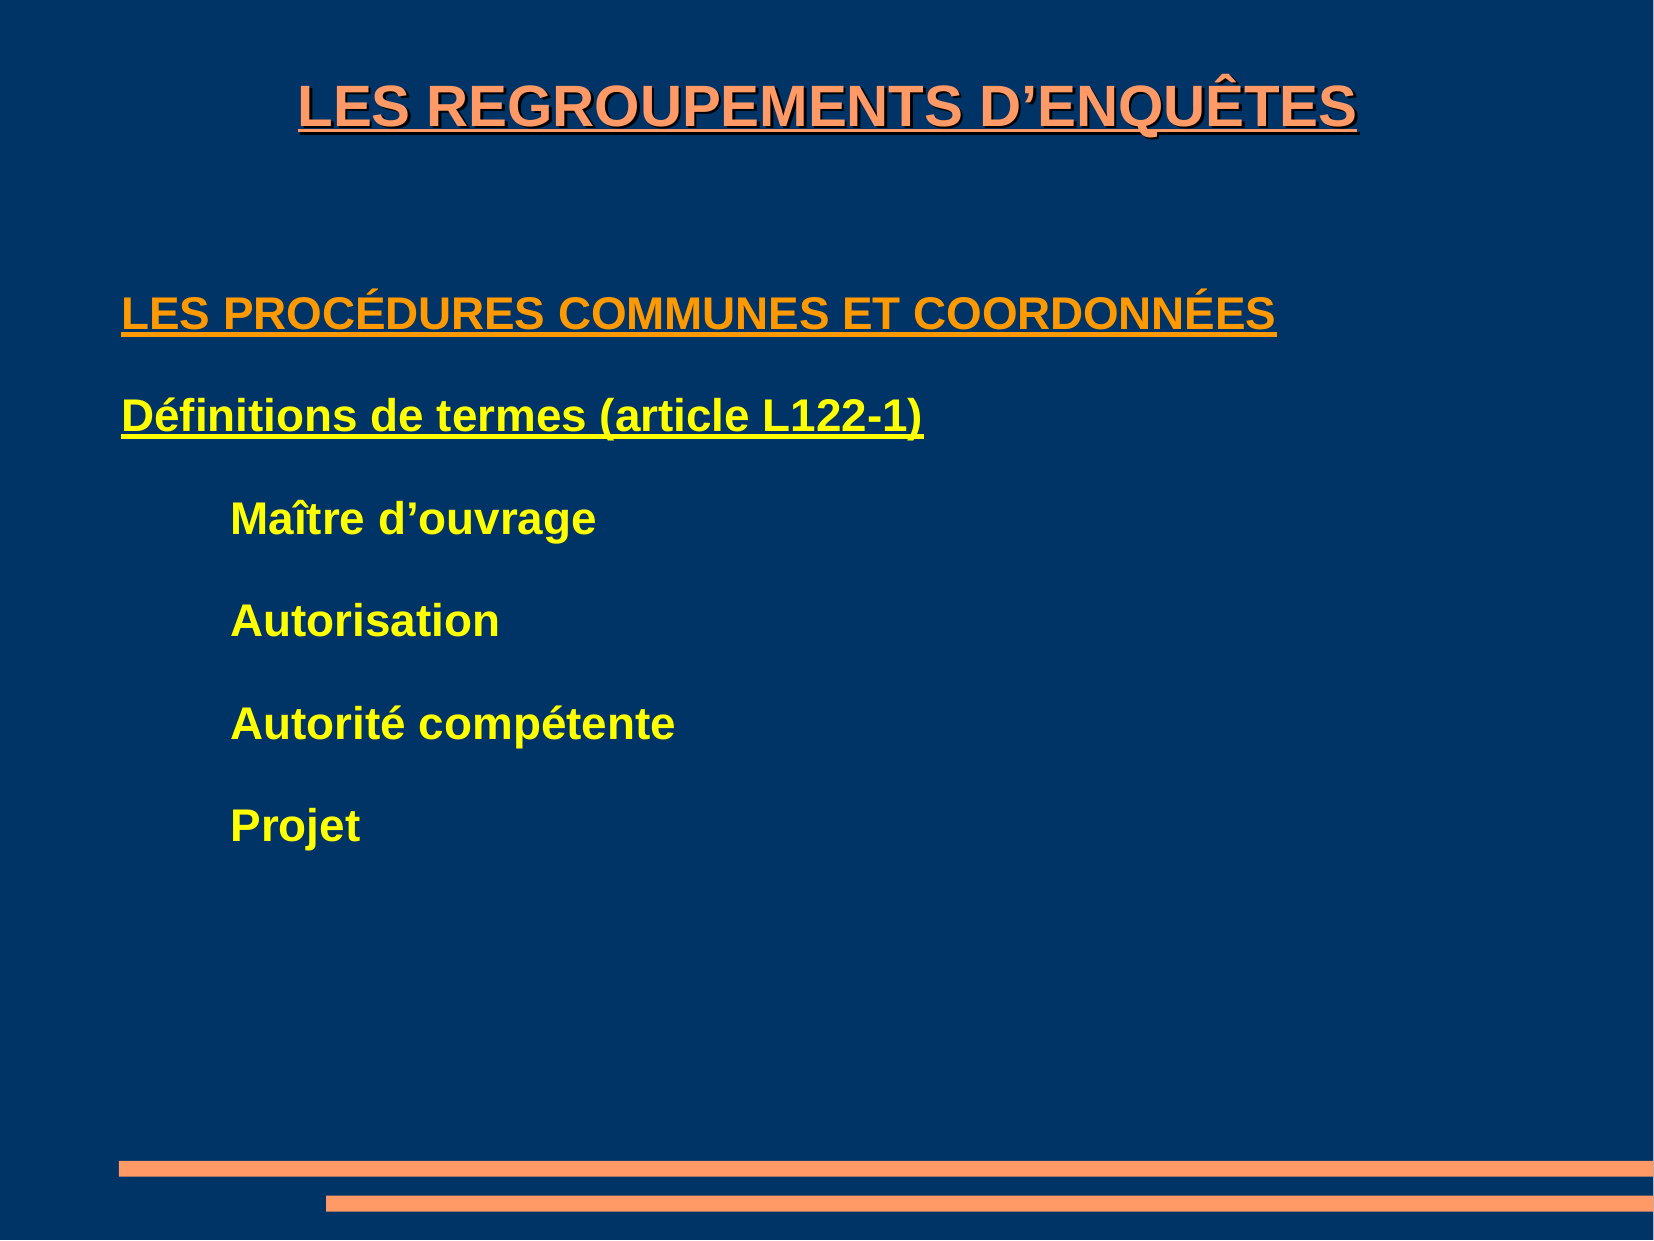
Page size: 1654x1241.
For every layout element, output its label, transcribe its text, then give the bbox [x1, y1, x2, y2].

title LES REGROUPEMENTS D’ENQUÊTES [121, 46, 1534, 166]
subtitle LES PROCÉDURES COMMUNES ET COORDONNÉES Définitions de termes (article L122-1) Maître d’ouvrage Autorisation Autorité compétente Projet [121, 201, 1561, 1143]
